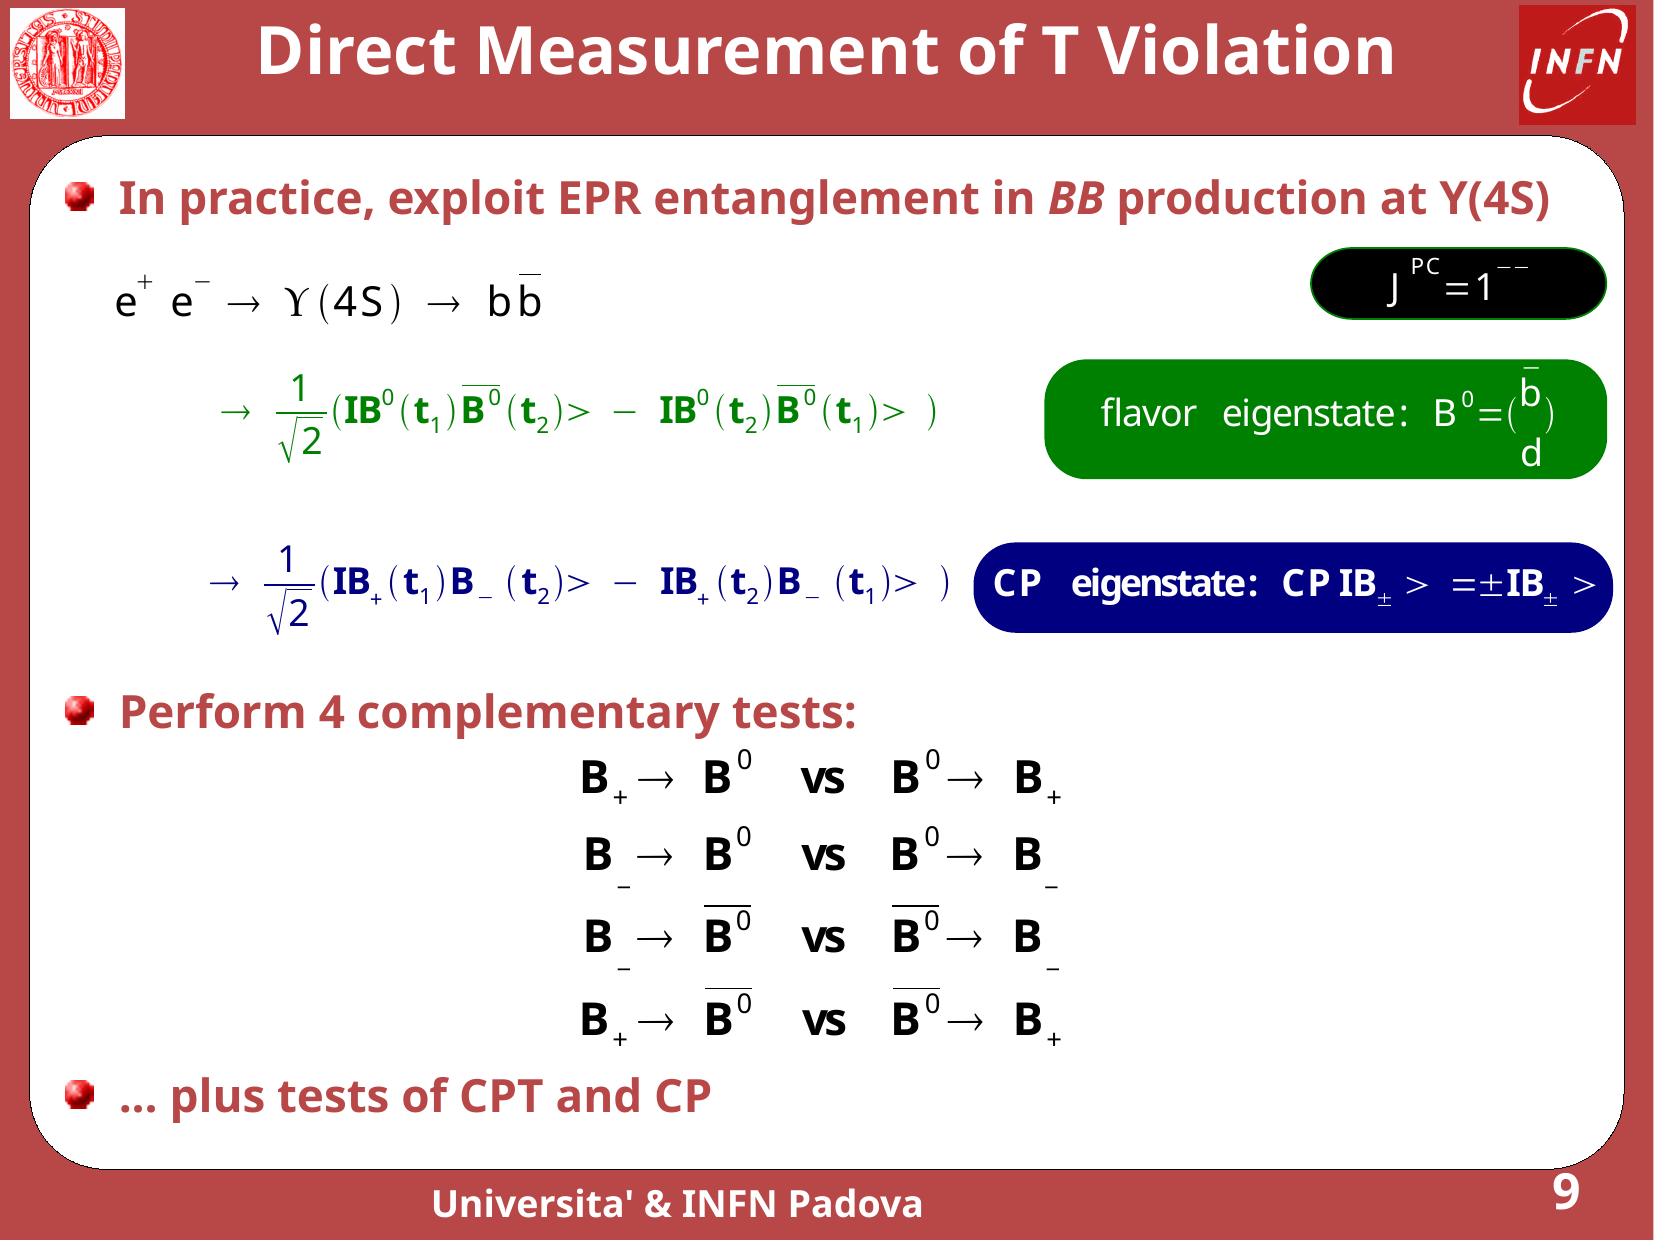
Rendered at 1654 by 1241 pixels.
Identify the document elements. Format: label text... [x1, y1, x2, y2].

chart [576, 903, 1066, 984]
title Direct Measurement of T Violation [82, 0, 1571, 99]
chart [986, 561, 1621, 620]
chart [165, 537, 957, 649]
chart [572, 744, 1070, 901]
chart [1092, 366, 1563, 489]
chart [177, 366, 944, 478]
list ... plus tests of CPT and CP [38, 1063, 1625, 1134]
text_box [1311, 248, 1607, 319]
text_box [1045, 360, 1607, 479]
list Perform 4 complementary tests: [38, 679, 1625, 751]
list In practice, exploit EPR entanglement in BB production at Y(4S) [38, 165, 1625, 237]
chart [572, 986, 1070, 1063]
text_box [974, 543, 1605, 632]
chart [106, 265, 549, 342]
chart [1382, 254, 1546, 323]
